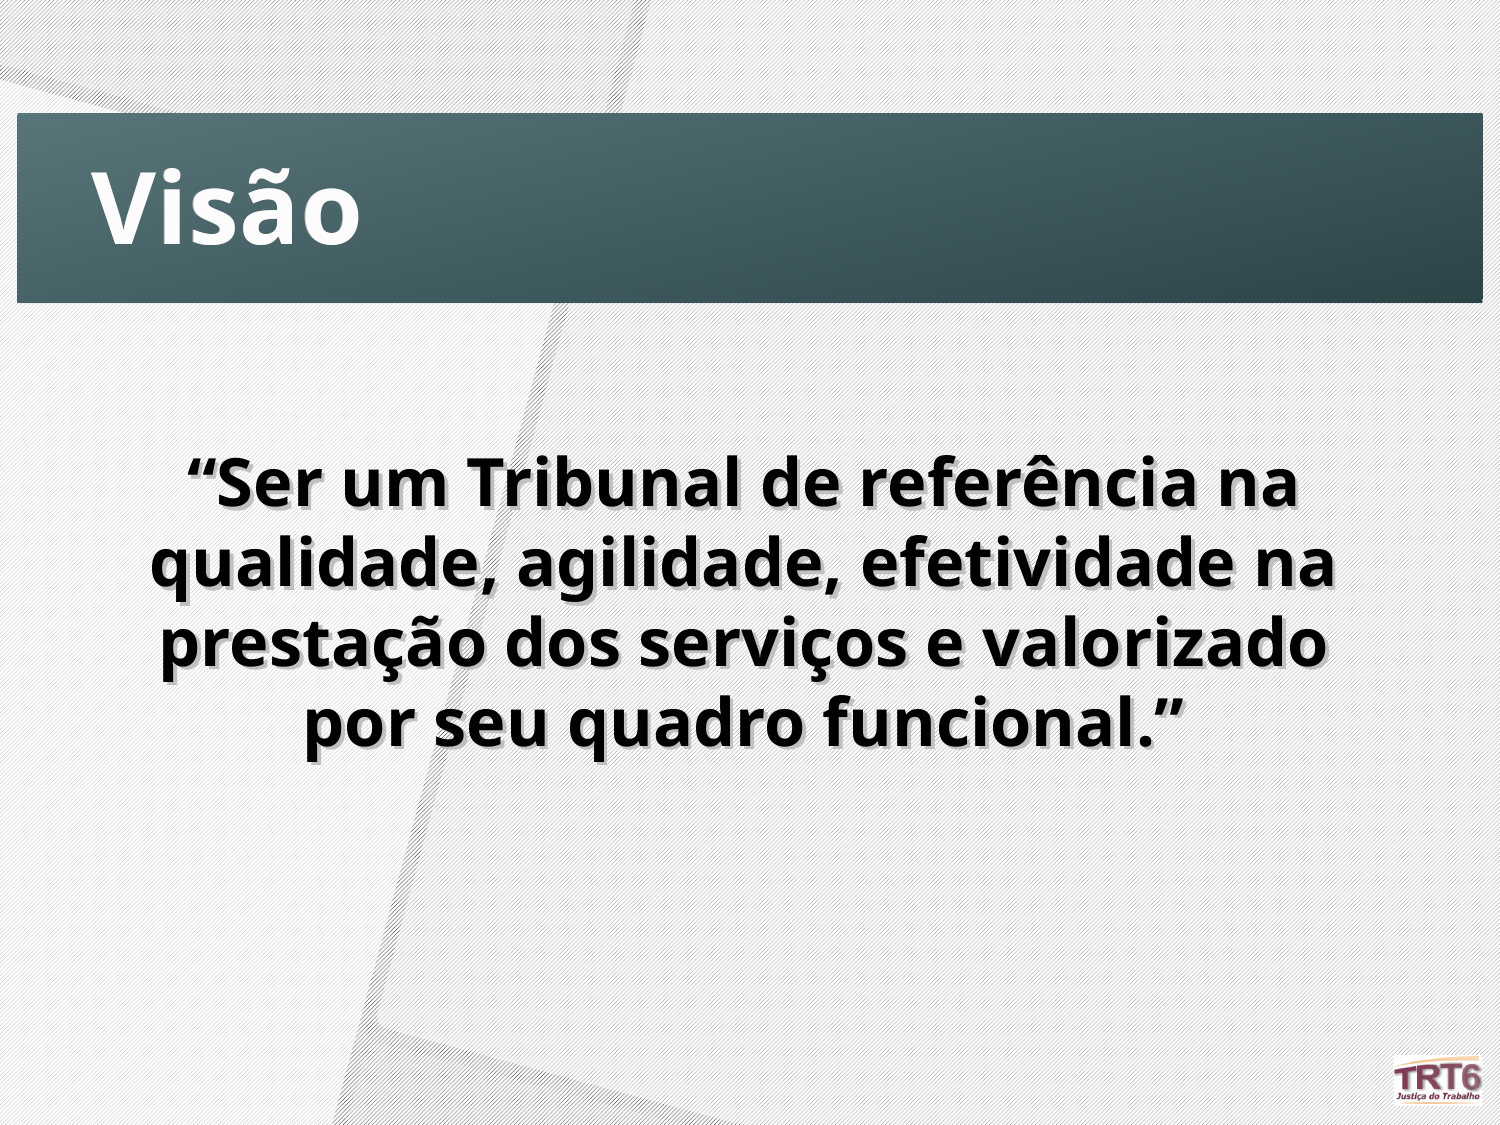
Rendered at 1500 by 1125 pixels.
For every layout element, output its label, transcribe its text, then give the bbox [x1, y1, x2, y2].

text_box “Ser um Tribunal de referência na qualidade, agilidade, efetividade na prestação dos serviços e valorizado por seu quadro funcional.” [123, 432, 1365, 771]
picture [1393, 1055, 1483, 1106]
text_box [18, 114, 1482, 303]
text_box Visão [77, 137, 1270, 272]
